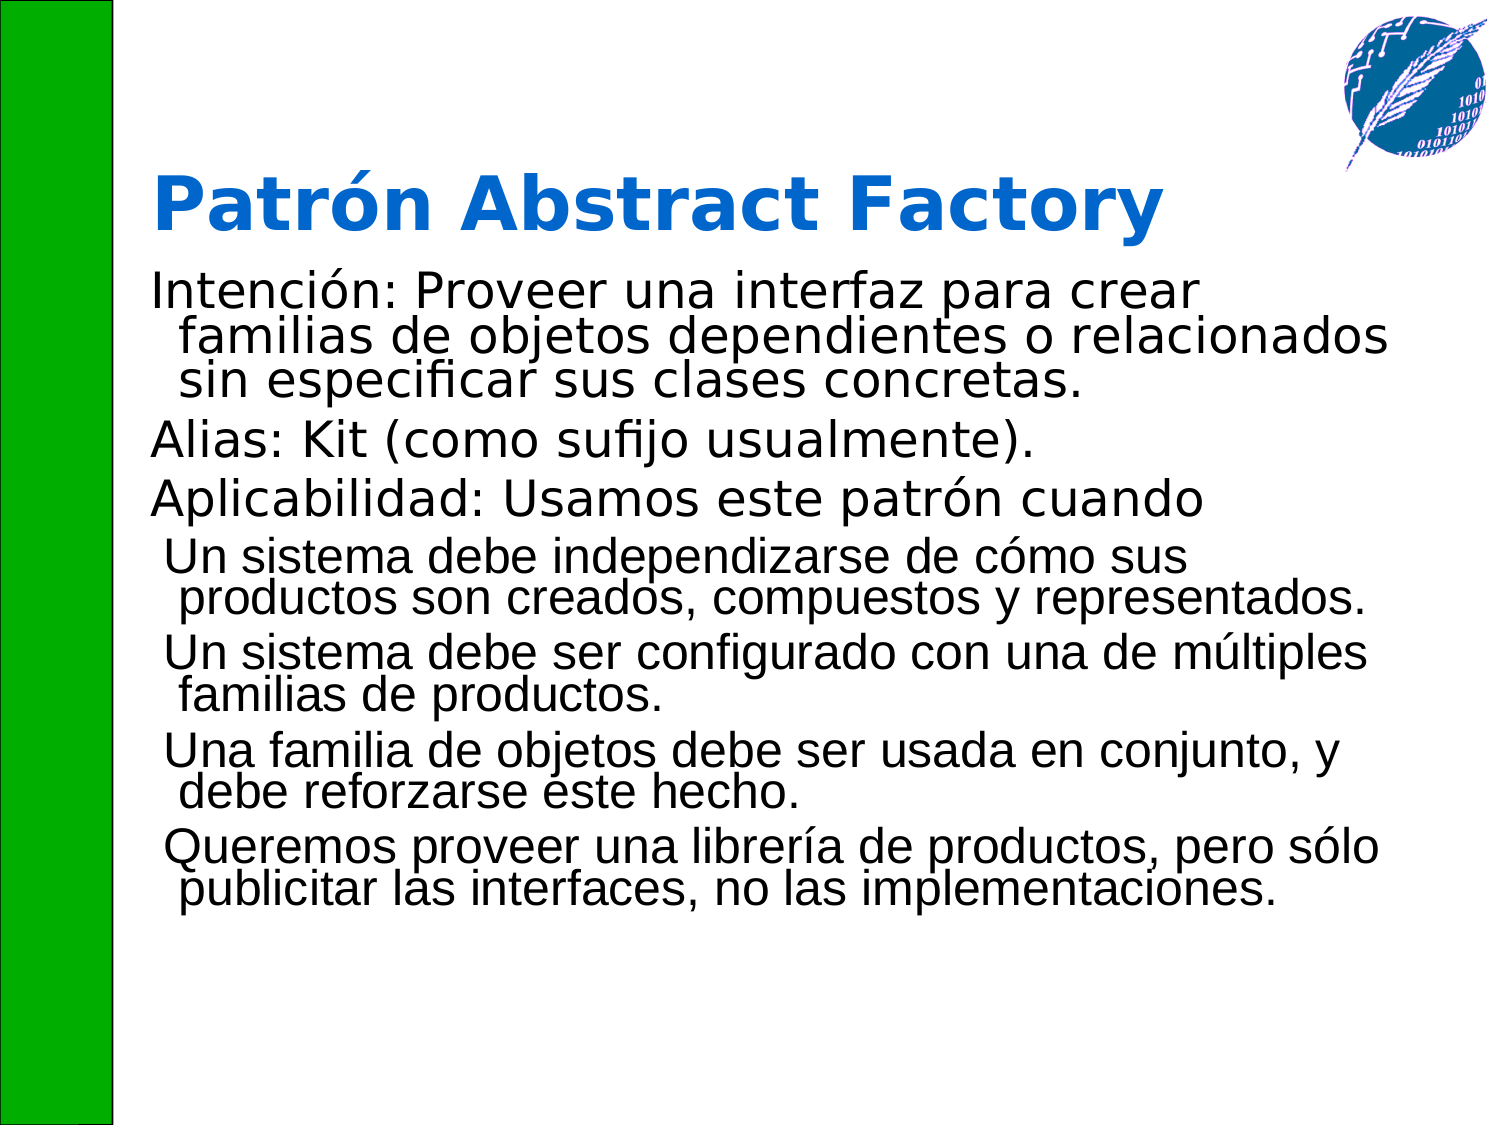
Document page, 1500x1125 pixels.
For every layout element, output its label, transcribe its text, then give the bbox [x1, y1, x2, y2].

list Intención: Proveer una interfaz para crear familias de objetos dependientes o relacionados sin especificar sus clases concretas. Alias: Kit (como sufijo usualmente). Aplicabilidad: Usamos este patrón cuando Un sistema debe independizarse de cómo sus productos son creados, compuestos y representados. Un sistema debe ser configurado con una de múltiples familias de productos. Una familia de objetos debe ser usada en conjunto, y debe reforzarse este hecho. Queremos proveer una librería de productos, pero sólo publicitar las interfaces, no las implementaciones. [149, 272, 1410, 1088]
title Patrón Abstract Factory [136, 118, 1411, 307]
picture [1341, 15, 1488, 172]
picture [1417, 140, 1425, 149]
